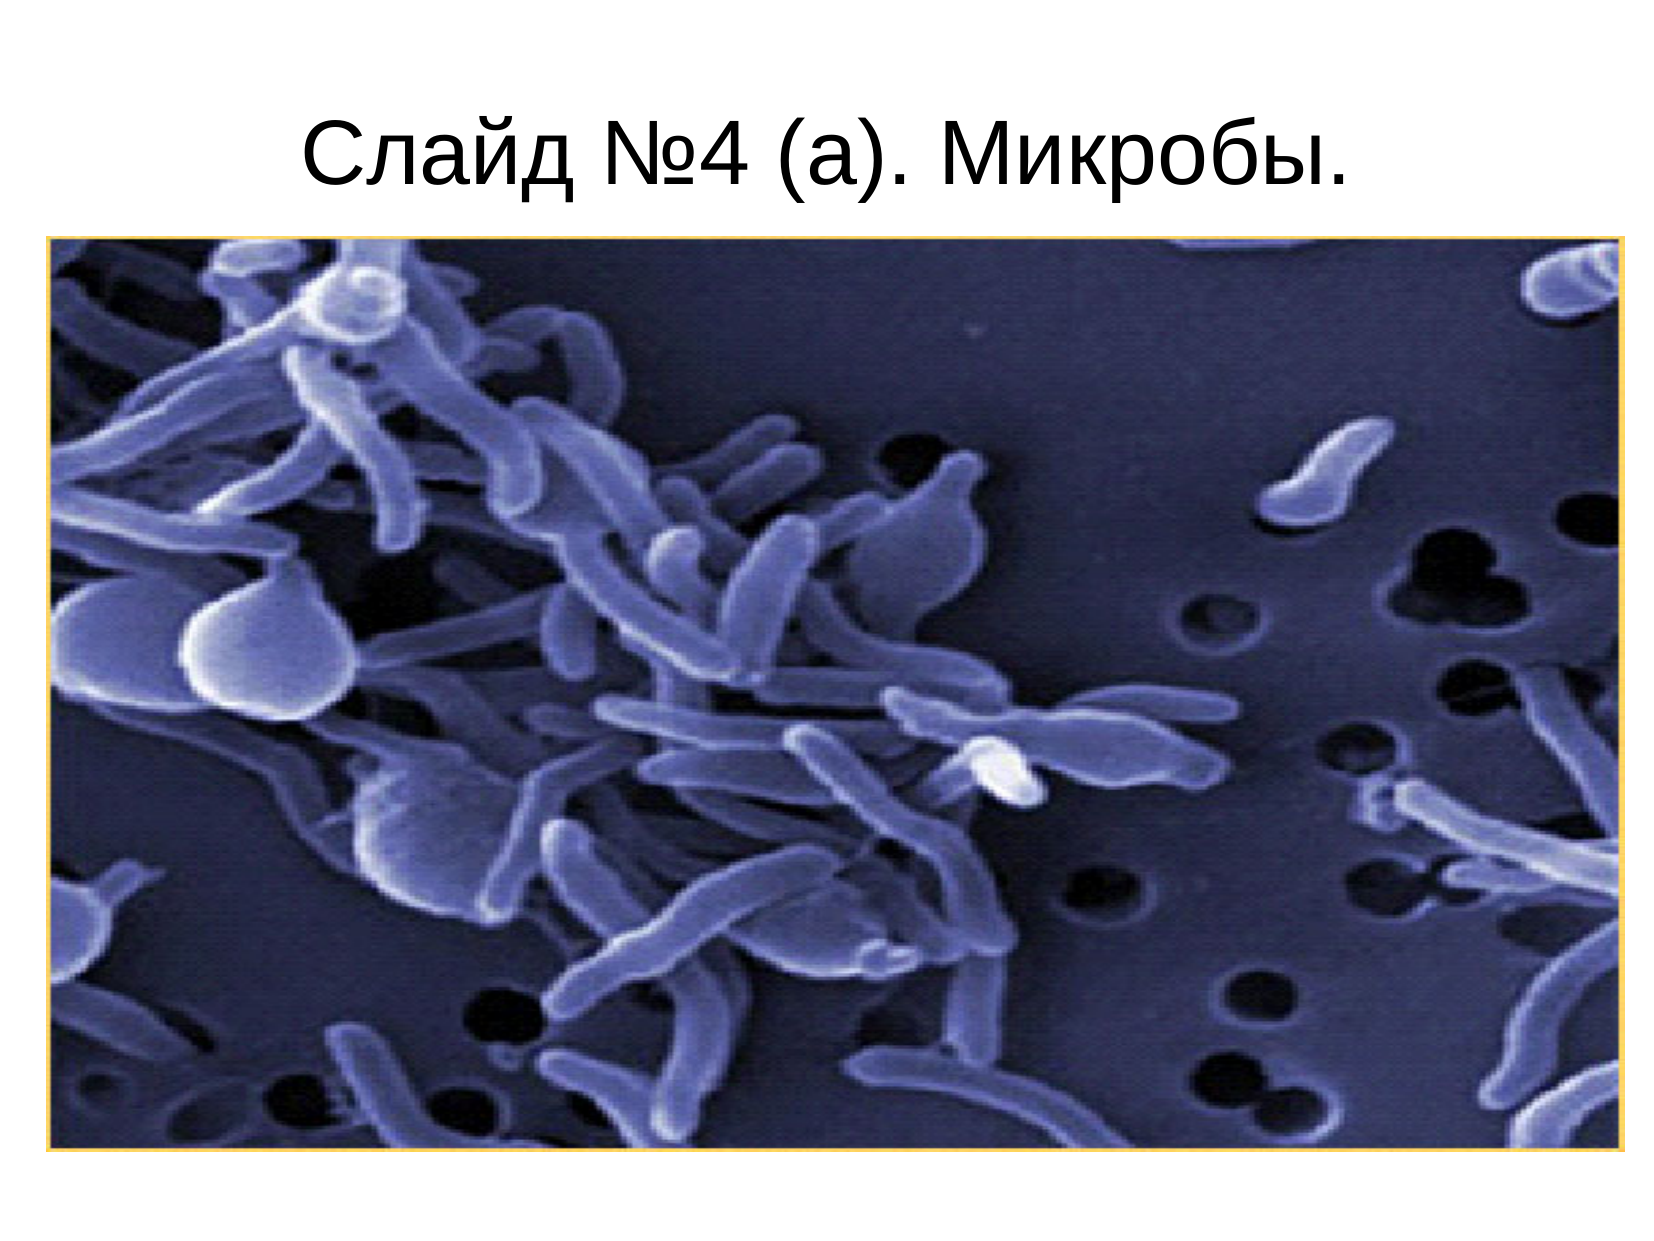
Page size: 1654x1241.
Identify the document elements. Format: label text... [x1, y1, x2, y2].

title Слайд №4 (а). Микробы. [82, 49, 1571, 236]
picture [46, 236, 1625, 1152]
